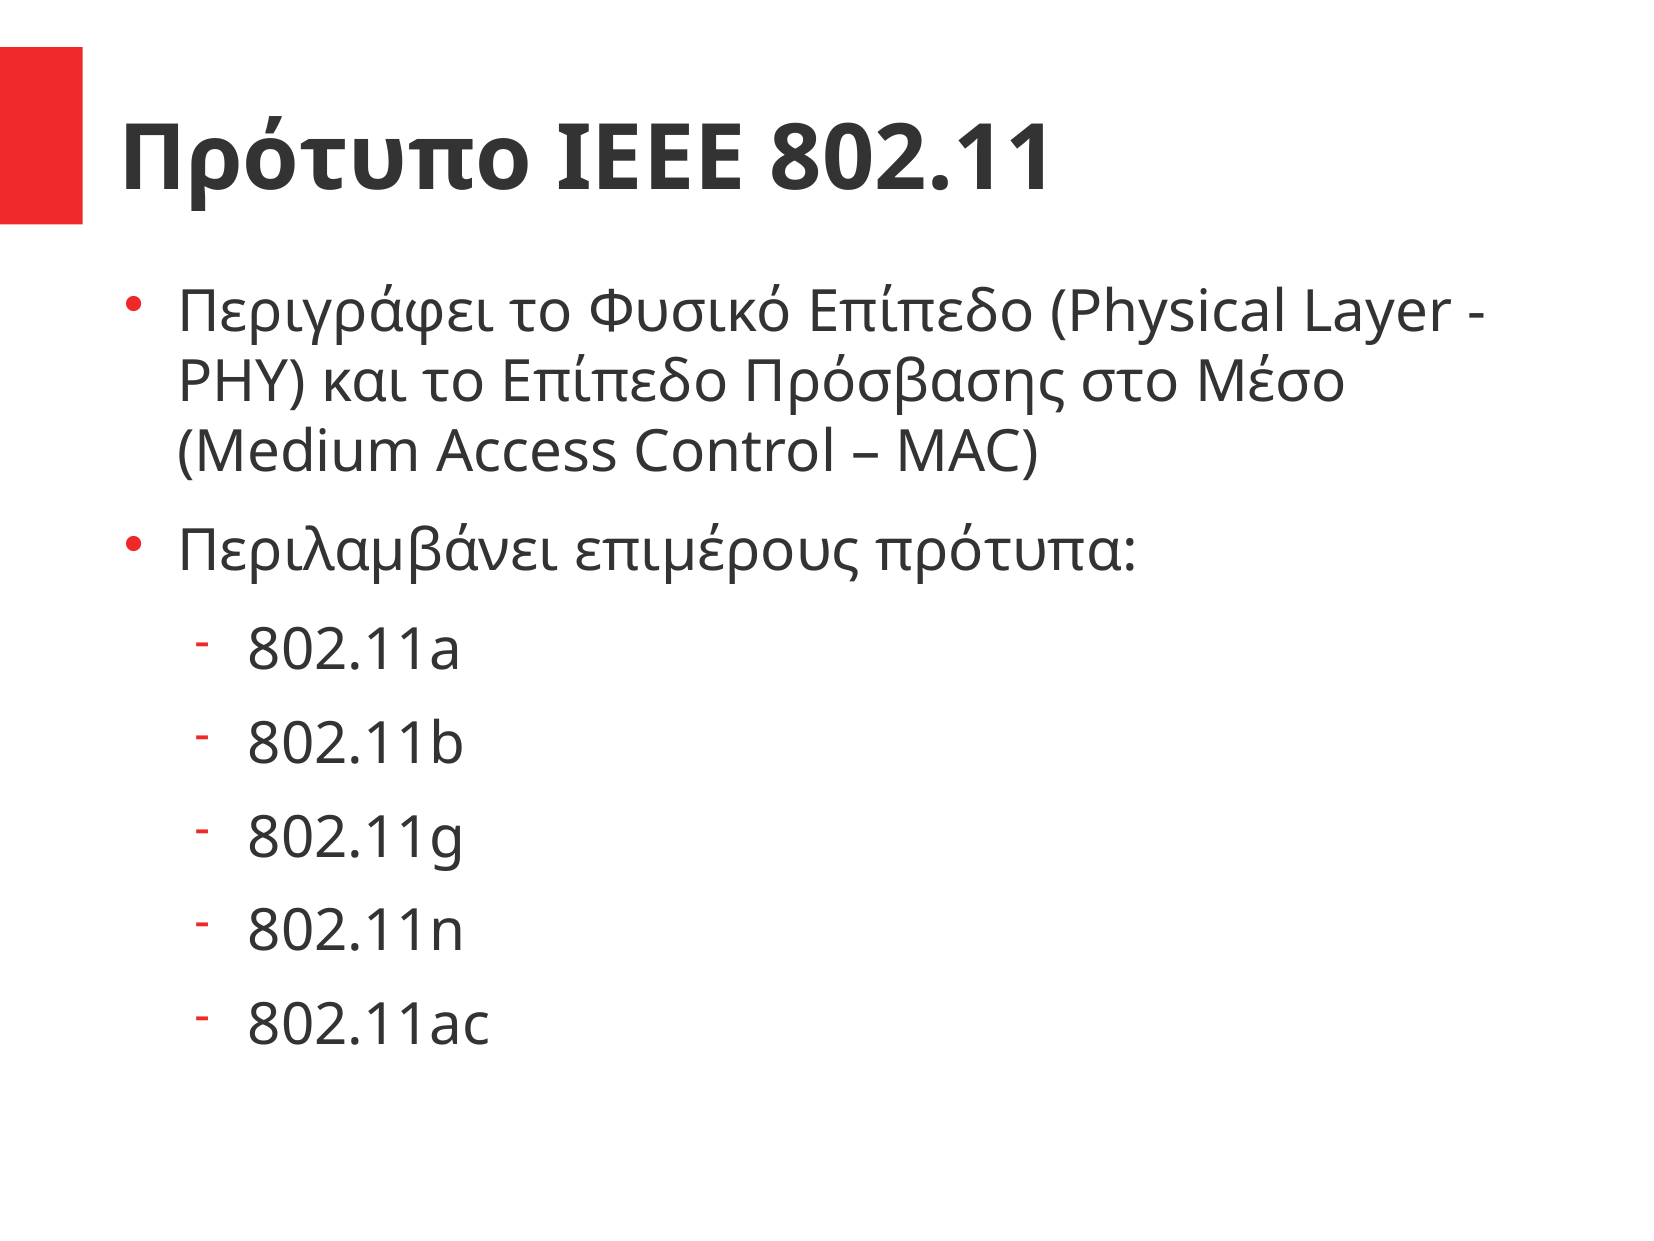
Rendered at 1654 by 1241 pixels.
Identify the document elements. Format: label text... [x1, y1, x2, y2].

text_box Πρότυπο ΙΕΕΕ 802.11 [118, 49, 1571, 257]
text_box Περιγράφει το Φυσικό Επίπεδο (Physical Layer - PHY) και το Επίπεδο Πρόσβασης στο Μέσο (Medium Access Control – MAC) Περιλαμβάνει επιμέρους πρότυπα: 802.11a 802.11b 802.11g 802.11n 802.11ac [106, 272, 1524, 1170]
